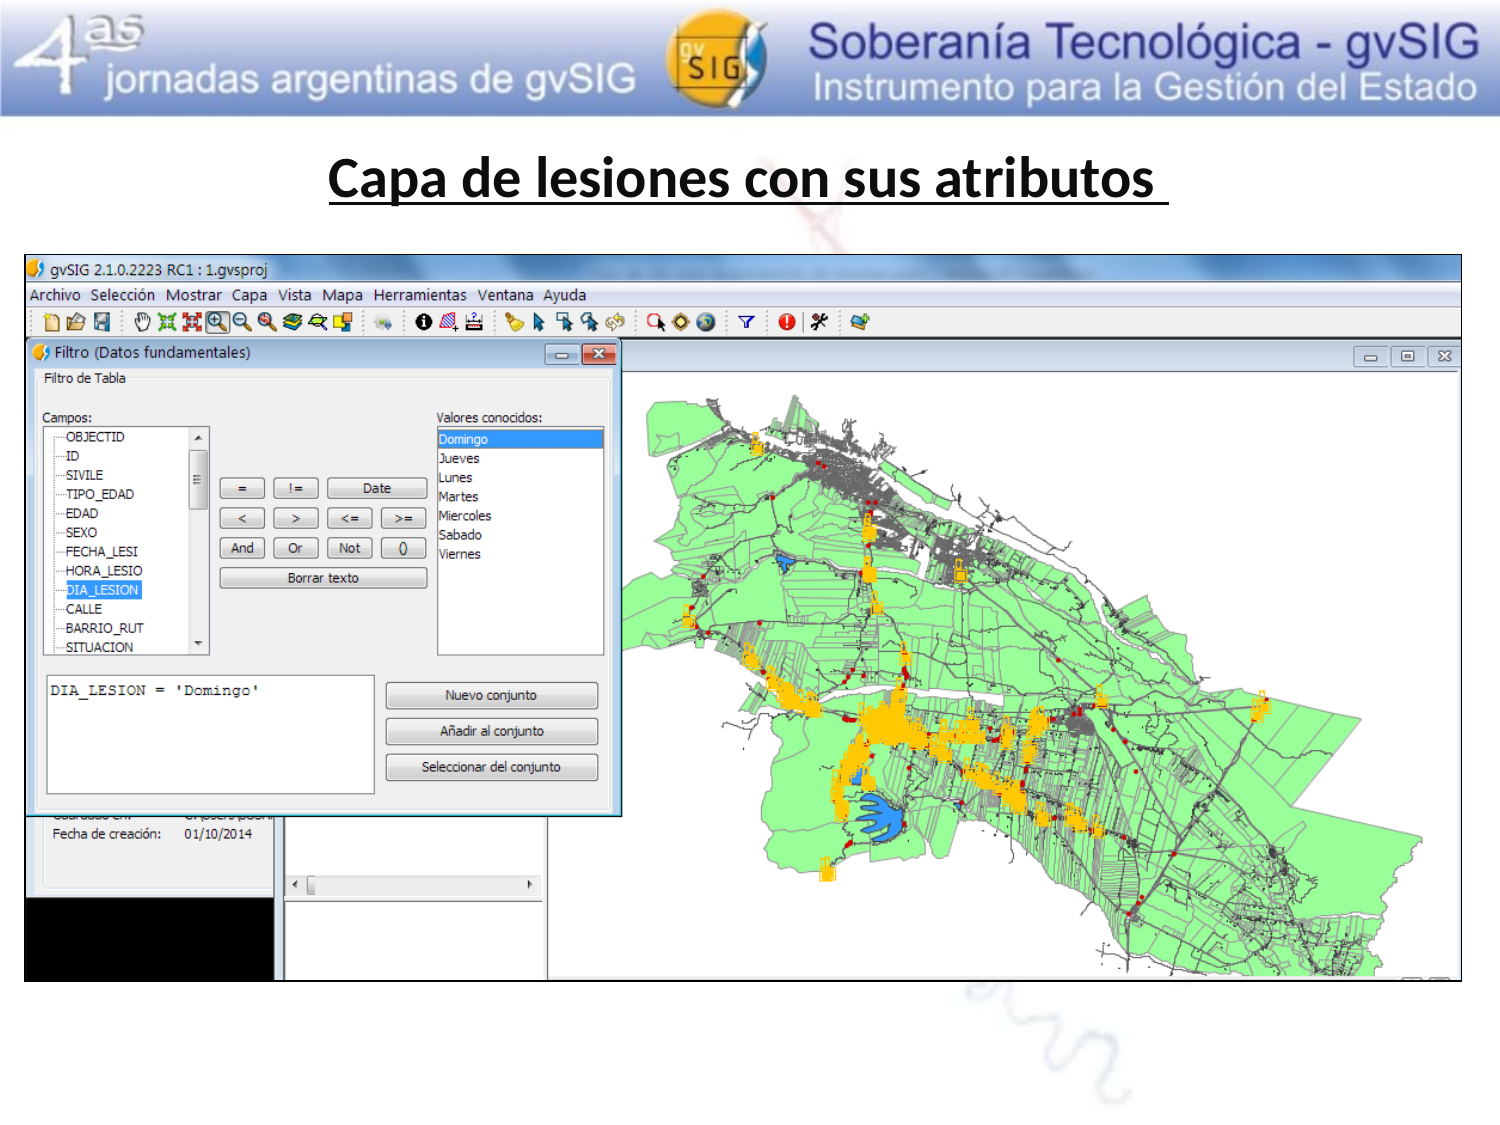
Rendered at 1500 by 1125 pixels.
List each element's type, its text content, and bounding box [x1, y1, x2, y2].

picture [25, 255, 1461, 981]
text_box Capa de lesiones con sus atributos [237, 132, 1260, 214]
